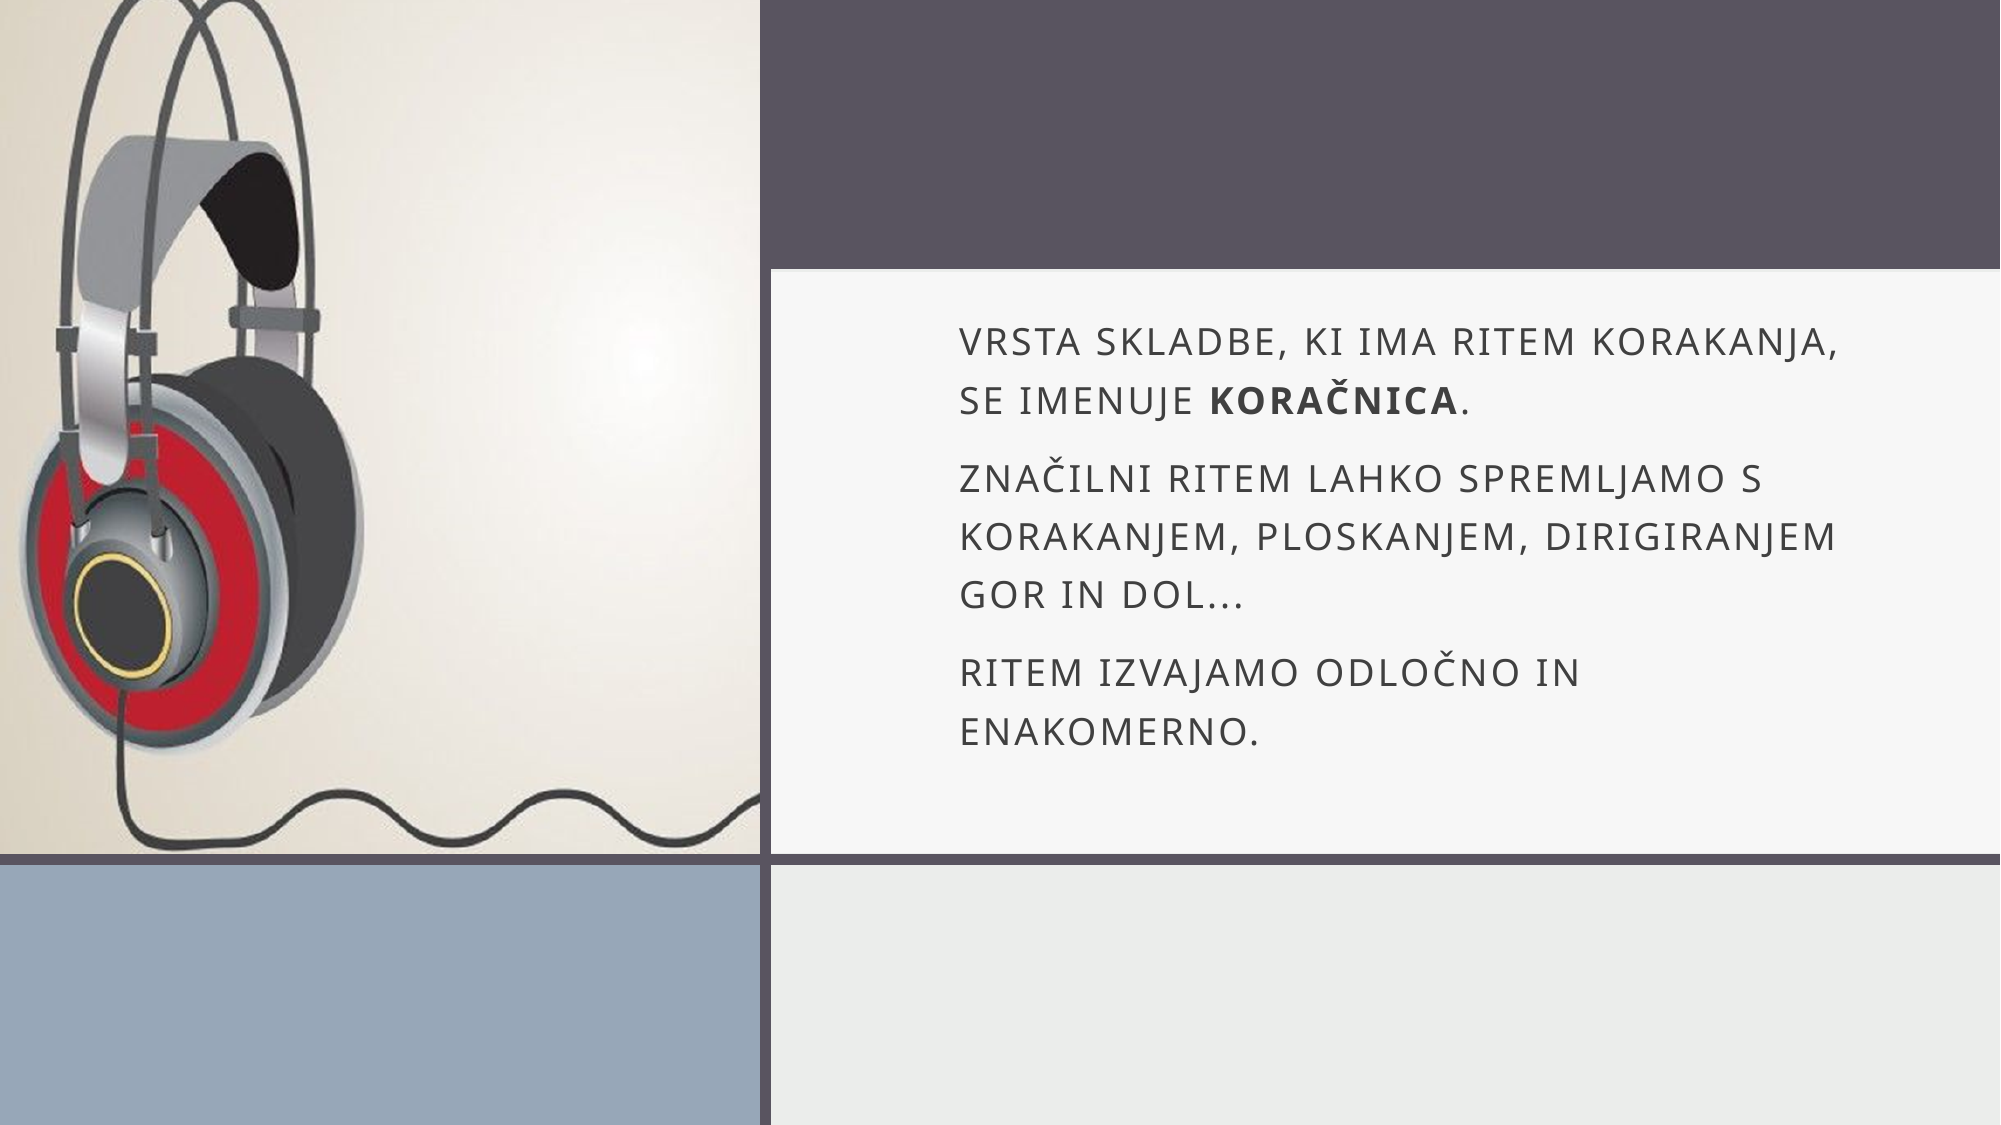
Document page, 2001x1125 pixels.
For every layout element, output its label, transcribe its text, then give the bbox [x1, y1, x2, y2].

list VRSTA SKLADBE, KI IMA RITEM KORAKANJA, SE IMENUJE KORAČNICA. ZNAČILNI RITEM LAHKO SPREMLJAMO S KORAKANJEM, PLOSKANJEM, DIRIGIRANJEM GOR IN DOL... RITEM IZVAJAMO ODLOČNO IN ENAKOMERNO. [881, 268, 1887, 854]
picture [0, 0, 760, 854]
text_box [0, 0, 2000, 1125]
